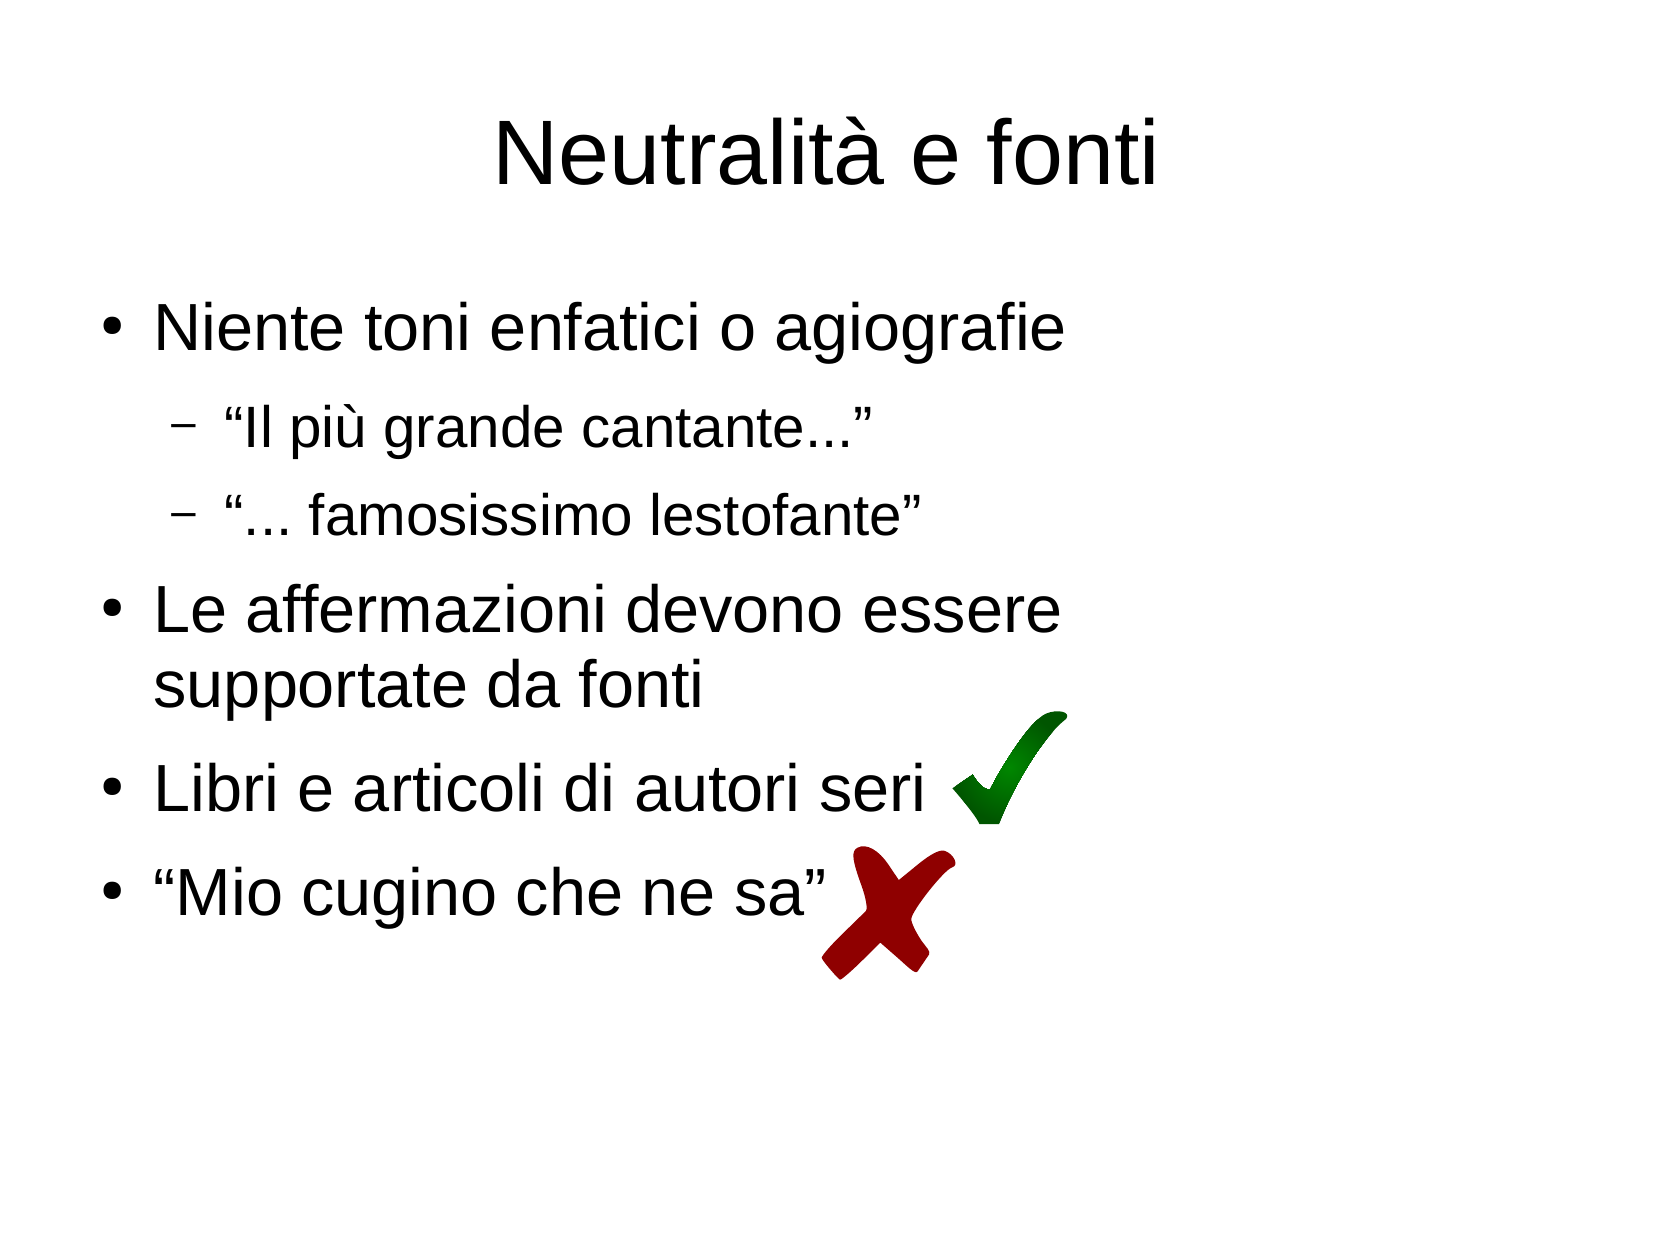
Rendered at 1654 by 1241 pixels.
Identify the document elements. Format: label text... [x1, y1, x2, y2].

picture [950, 708, 1069, 827]
title Neutralità e fonti [82, 49, 1571, 257]
list Niente toni enfatici o agiografie “Il più grande cantante...” “... famosissimo lestofante” Le affermazioni devono essere supportate da fonti Libri e articoli di autori seri “Mio cugino che ne sa” [82, 290, 1182, 1109]
picture [820, 845, 957, 981]
